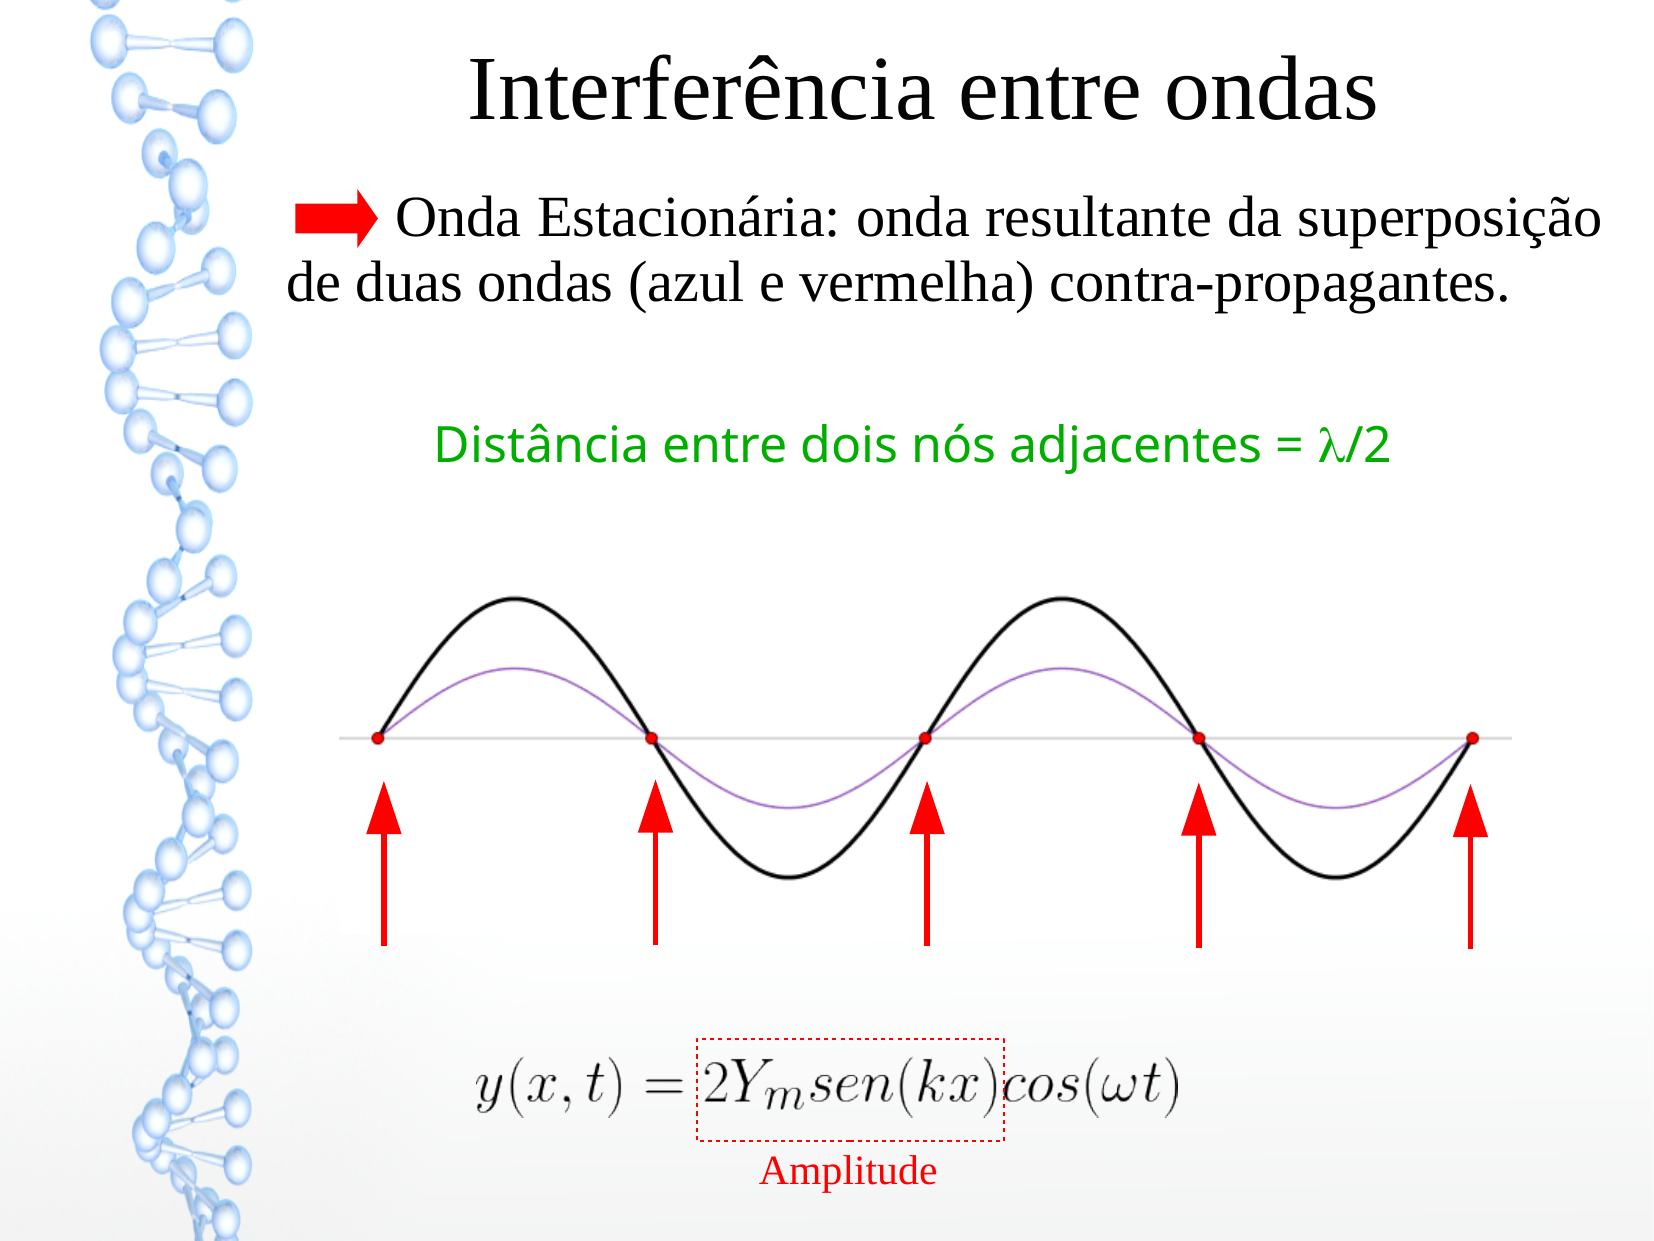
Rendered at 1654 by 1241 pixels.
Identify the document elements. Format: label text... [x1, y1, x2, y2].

text_box Amplitude [744, 1139, 1170, 1202]
text_box [295, 188, 378, 249]
text_box Distância entre dois nós adjacentes = l/2 [419, 401, 1362, 482]
picture [0, 0, 1654, 1241]
text_box Onda Estacionária: onda resultante da superposição de duas ondas (azul e vermelha) contra-propagantes. [271, 177, 1619, 745]
title Interferência entre ondas [265, 37, 1583, 140]
